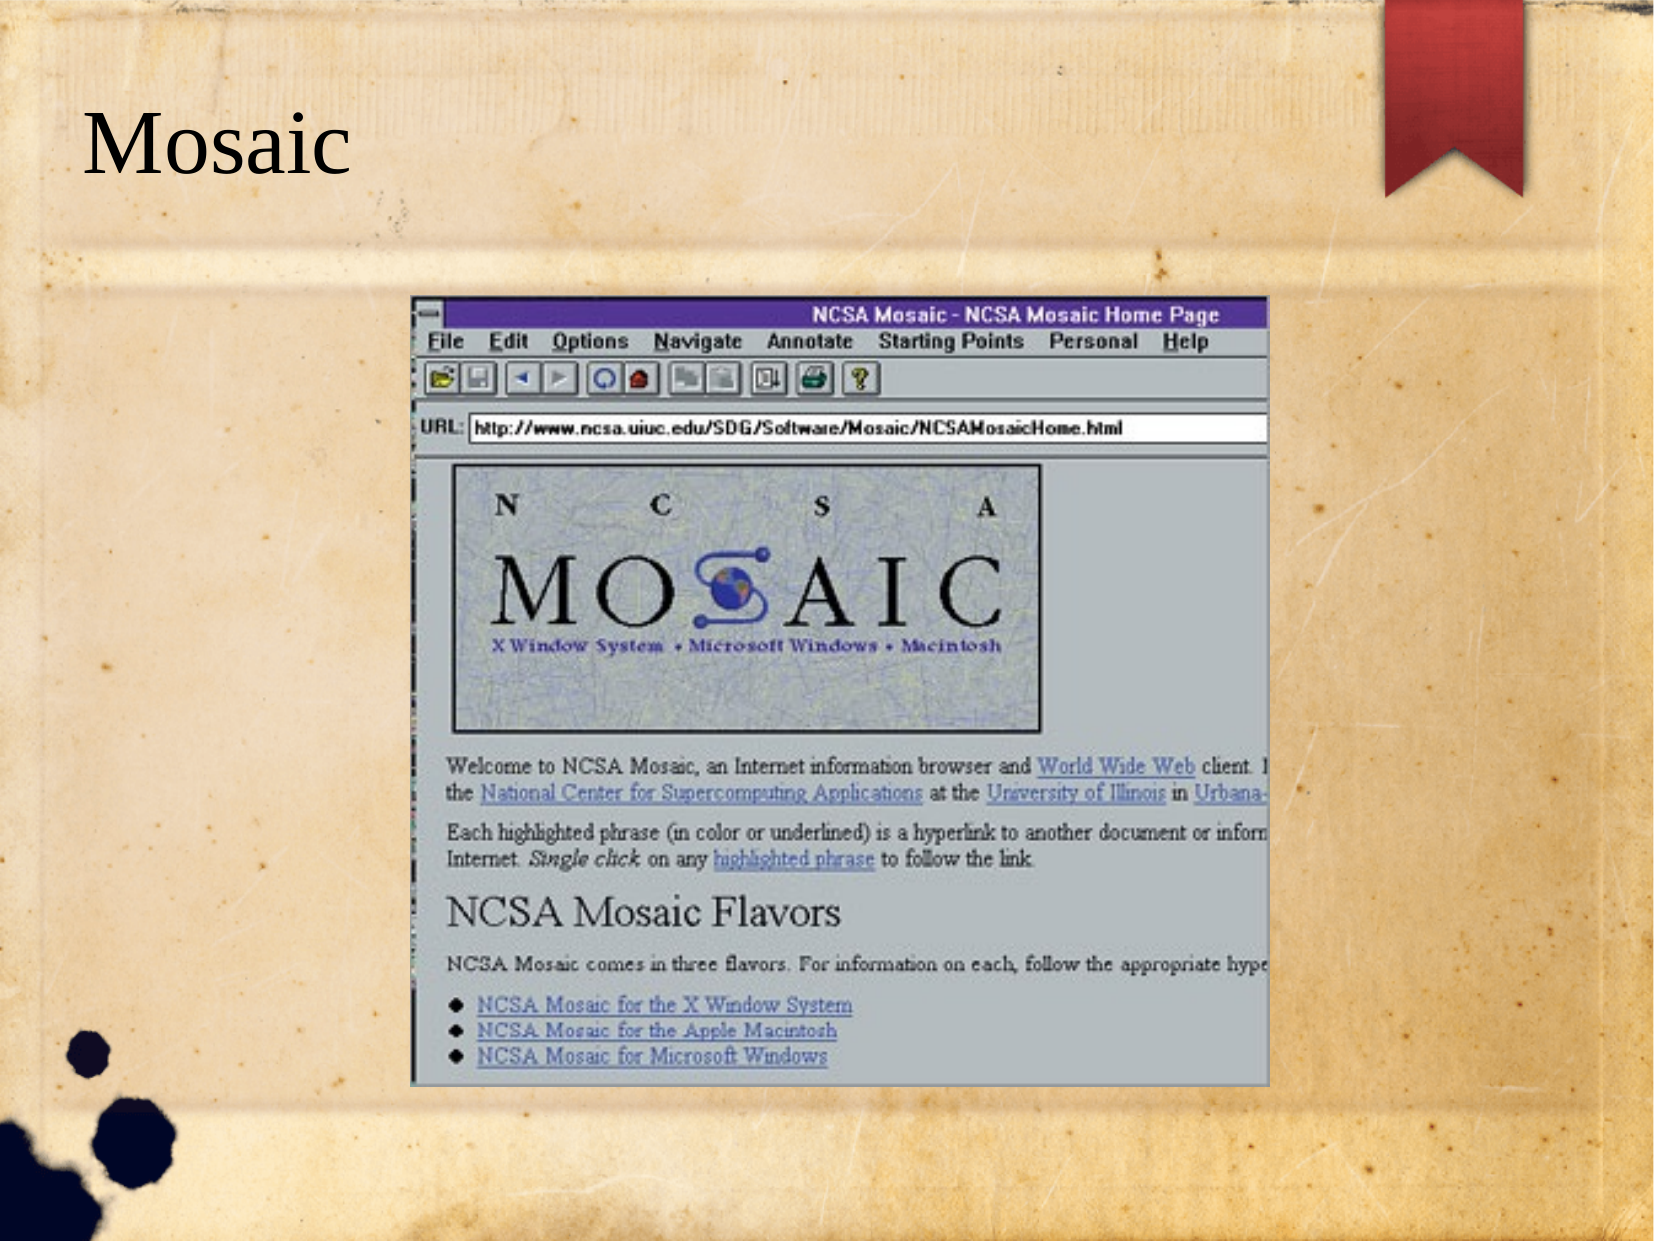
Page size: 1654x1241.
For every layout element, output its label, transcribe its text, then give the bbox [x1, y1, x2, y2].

picture [0, 0, 1654, 1241]
title Mosaic [82, 49, 1347, 237]
